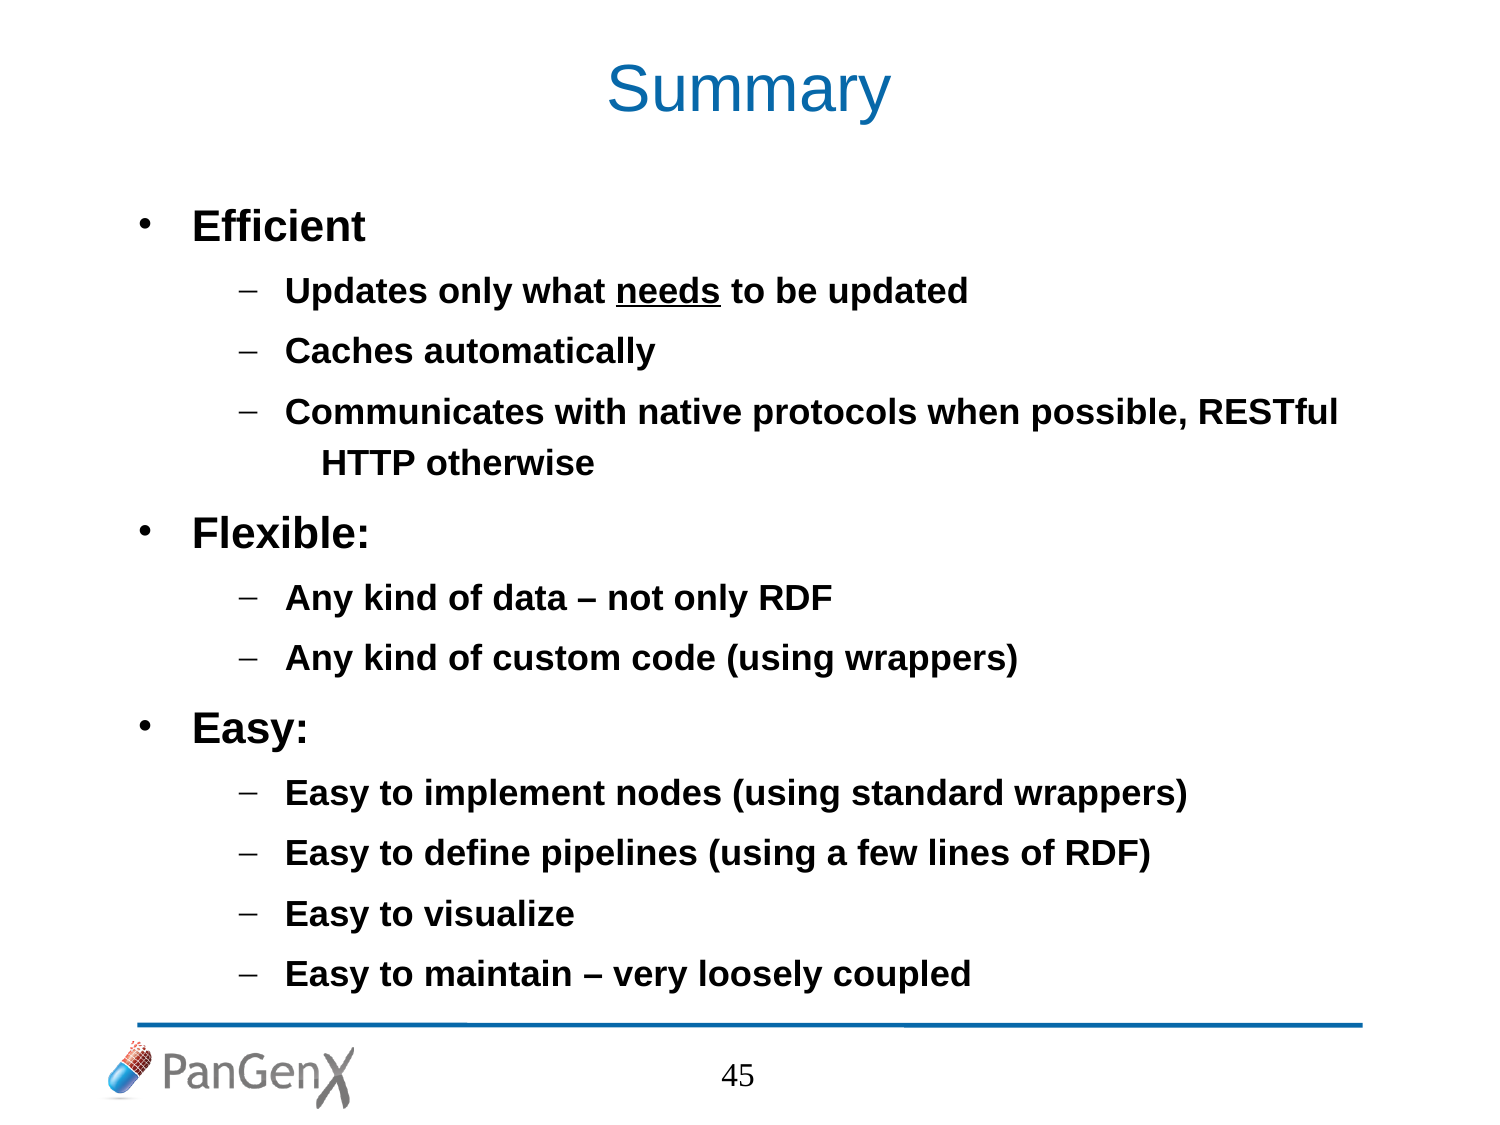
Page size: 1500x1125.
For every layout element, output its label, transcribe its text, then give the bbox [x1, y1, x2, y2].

list Efficient Updates only what needs to be updated Caches automatically Communicates with native protocols when possible, RESTful HTTP otherwise Flexible: Any kind of data – not only RDF Any kind of custom code (using wrappers) Easy: Easy to implement nodes (using standard wrappers) Easy to define pipelines (using a few lines of RDF) Easy to visualize Easy to maintain – very loosely coupled [115, 179, 1387, 1005]
title Summary [0, 6, 1500, 149]
picture [89, 1041, 354, 1109]
